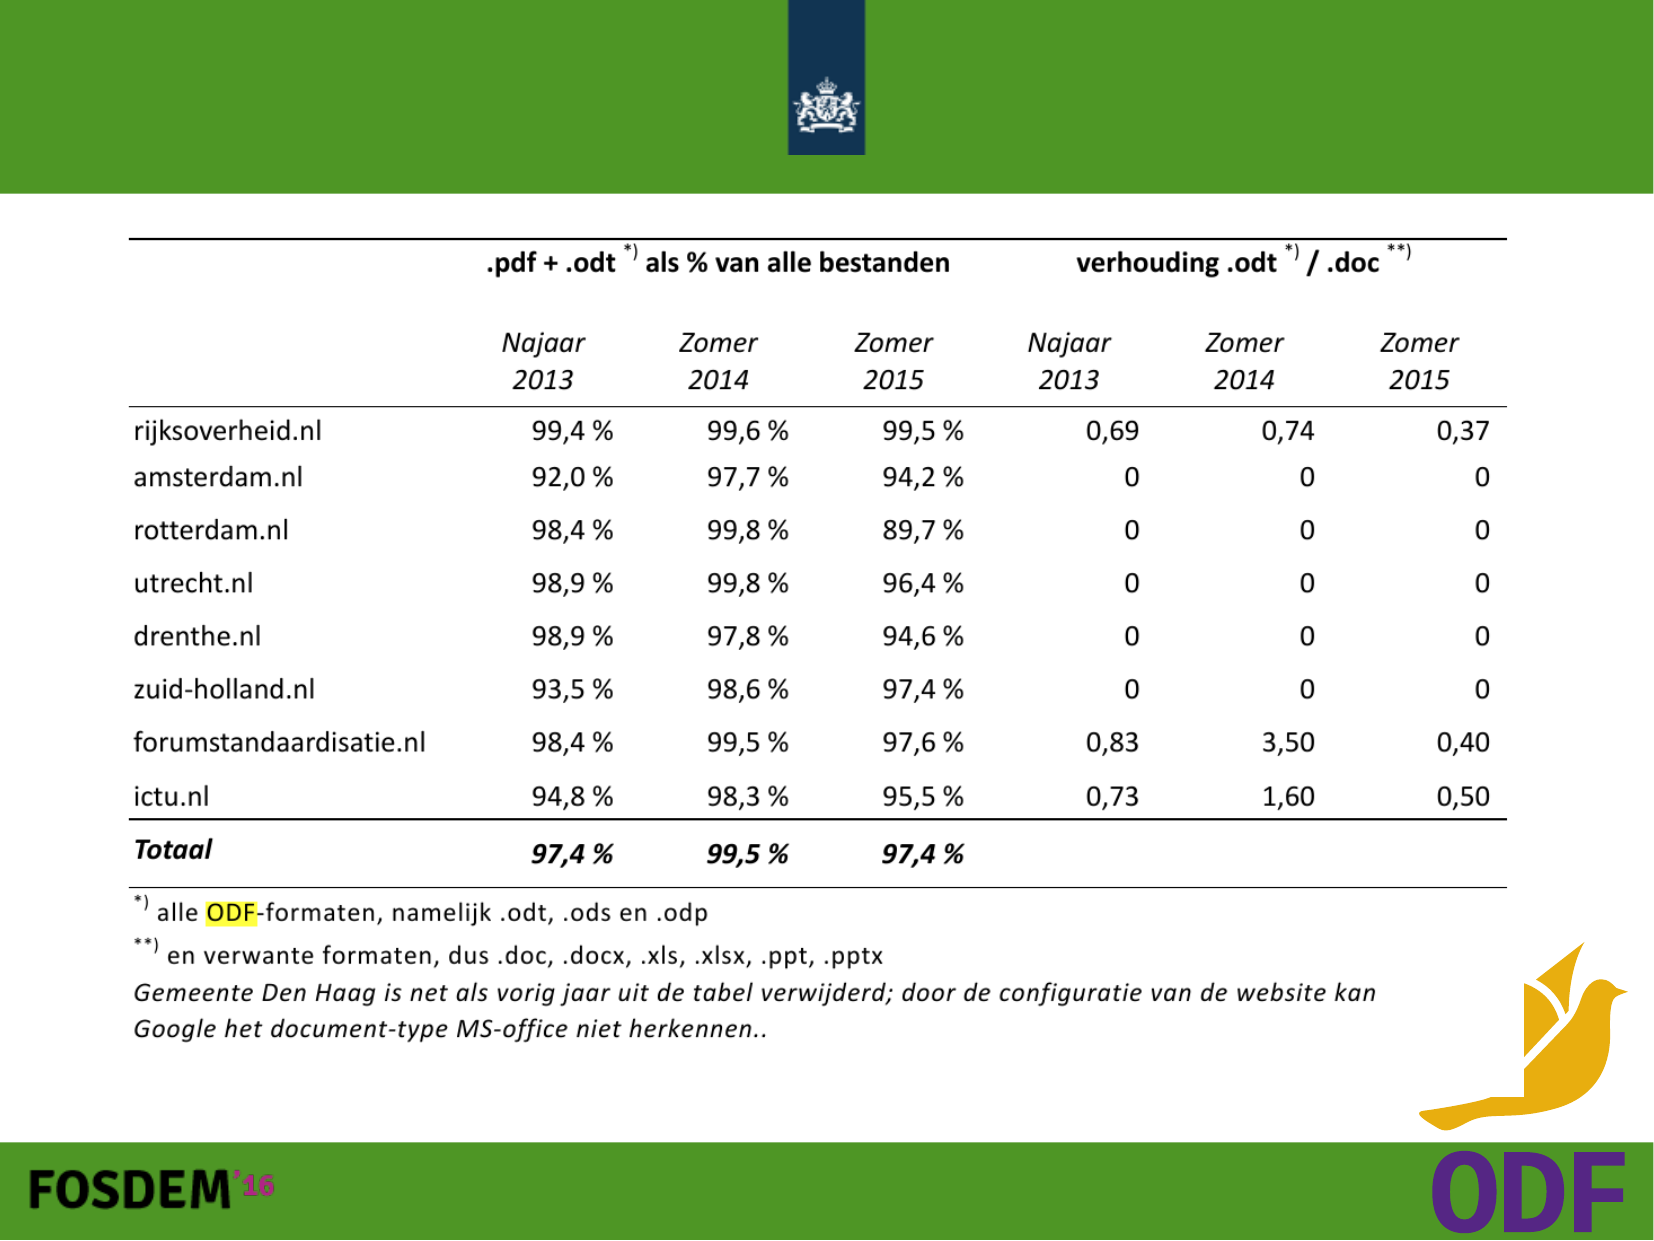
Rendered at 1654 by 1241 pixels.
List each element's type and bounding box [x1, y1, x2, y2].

picture [0, 0, 1654, 155]
picture [112, 212, 1524, 1097]
picture [22, 1142, 343, 1232]
